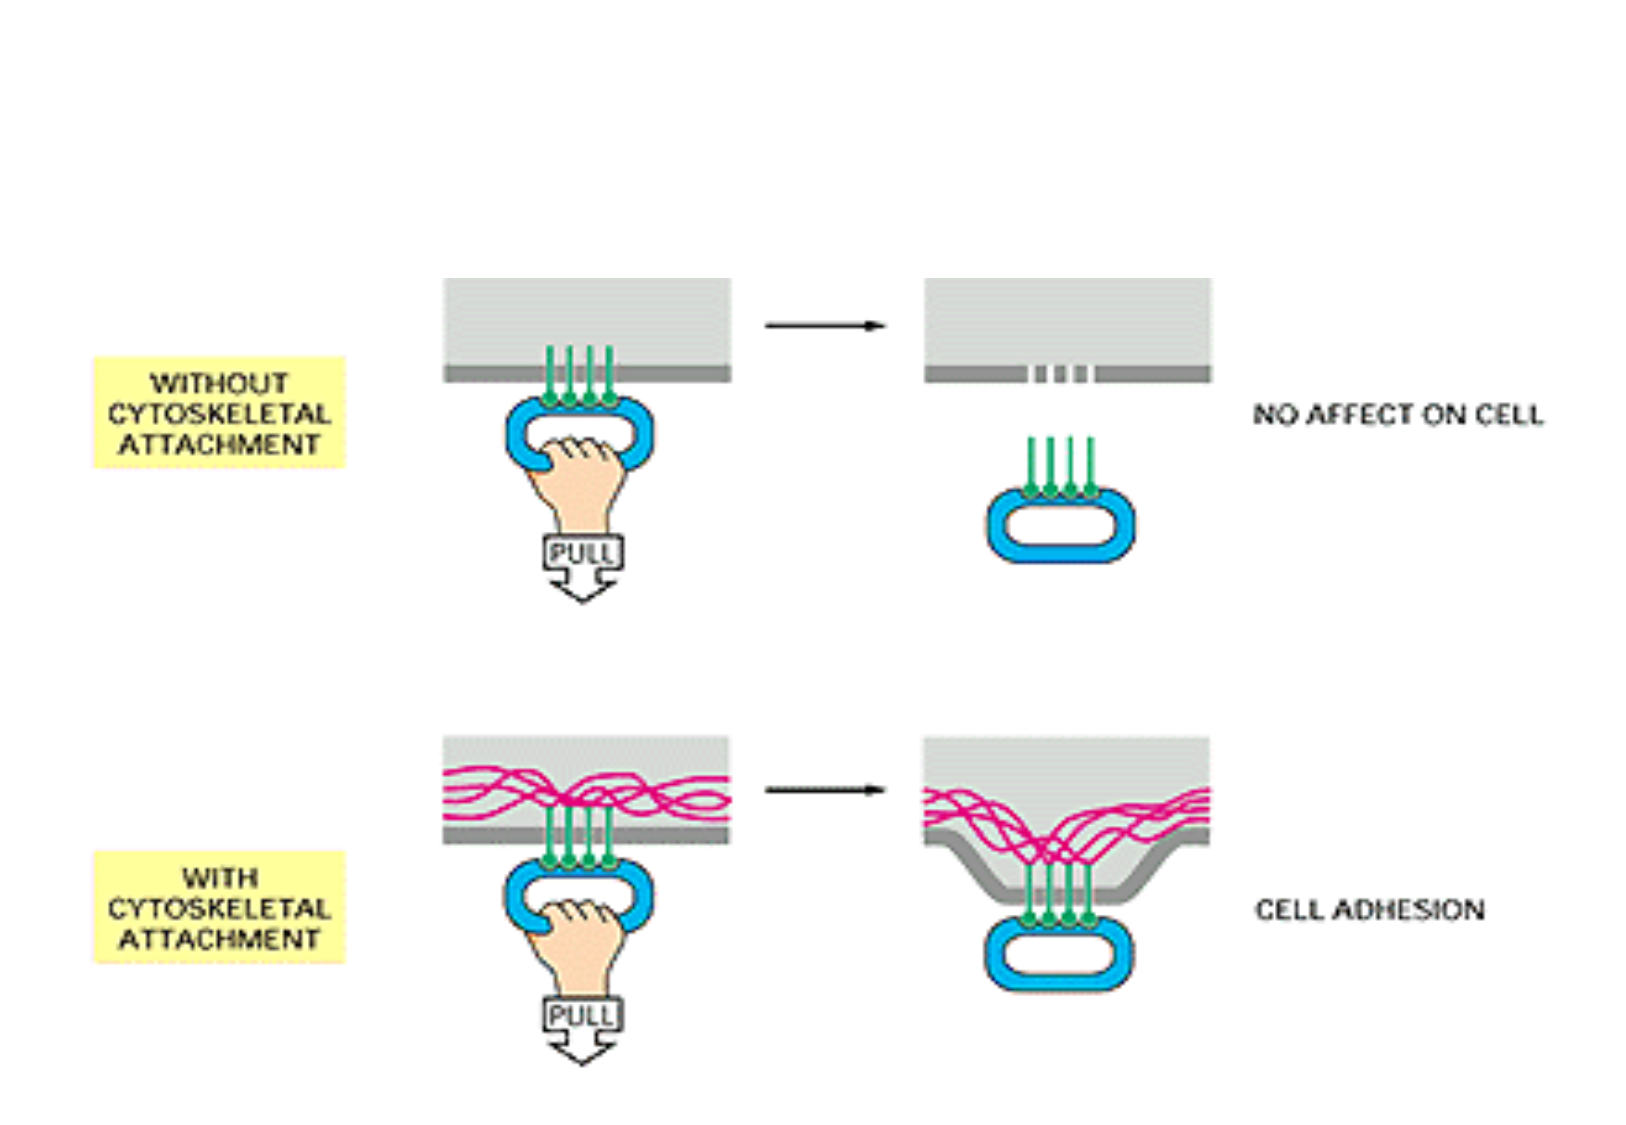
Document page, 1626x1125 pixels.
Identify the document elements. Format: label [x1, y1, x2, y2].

picture [81, 278, 1563, 1078]
